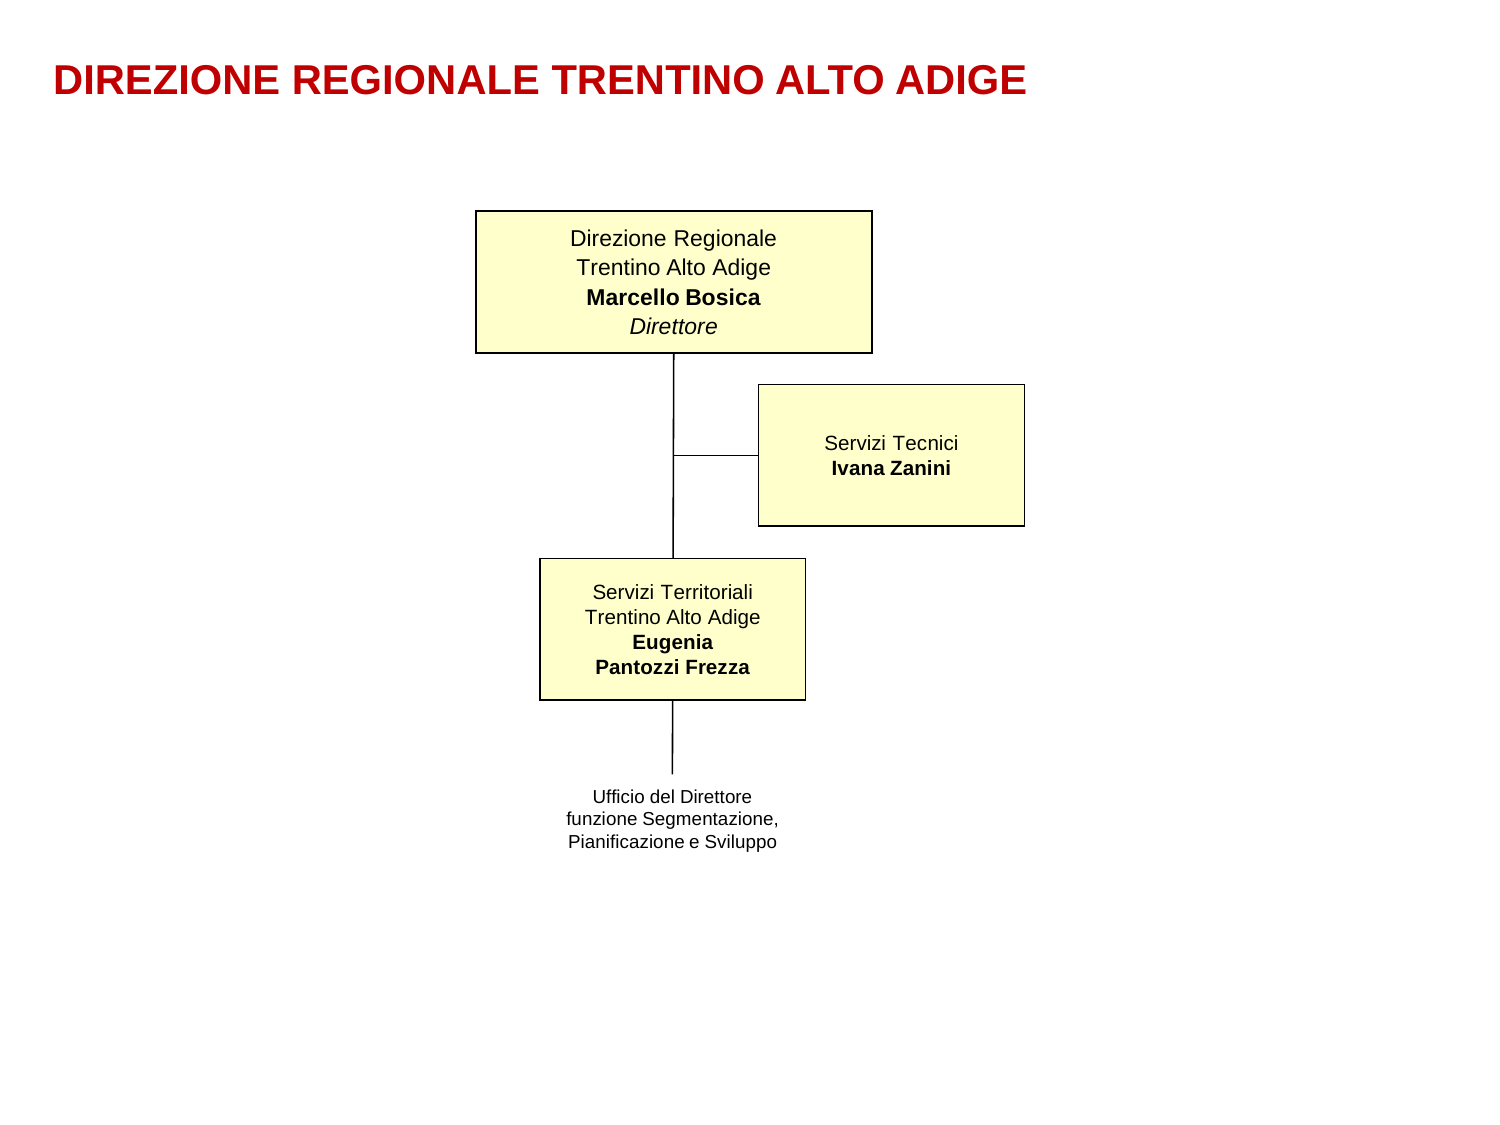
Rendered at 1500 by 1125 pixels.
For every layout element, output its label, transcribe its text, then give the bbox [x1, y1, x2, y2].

picture [474, 209, 1026, 864]
text_box DIREZIONE REGIONALE TRENTINO ALTO ADIGE [38, 45, 1500, 128]
